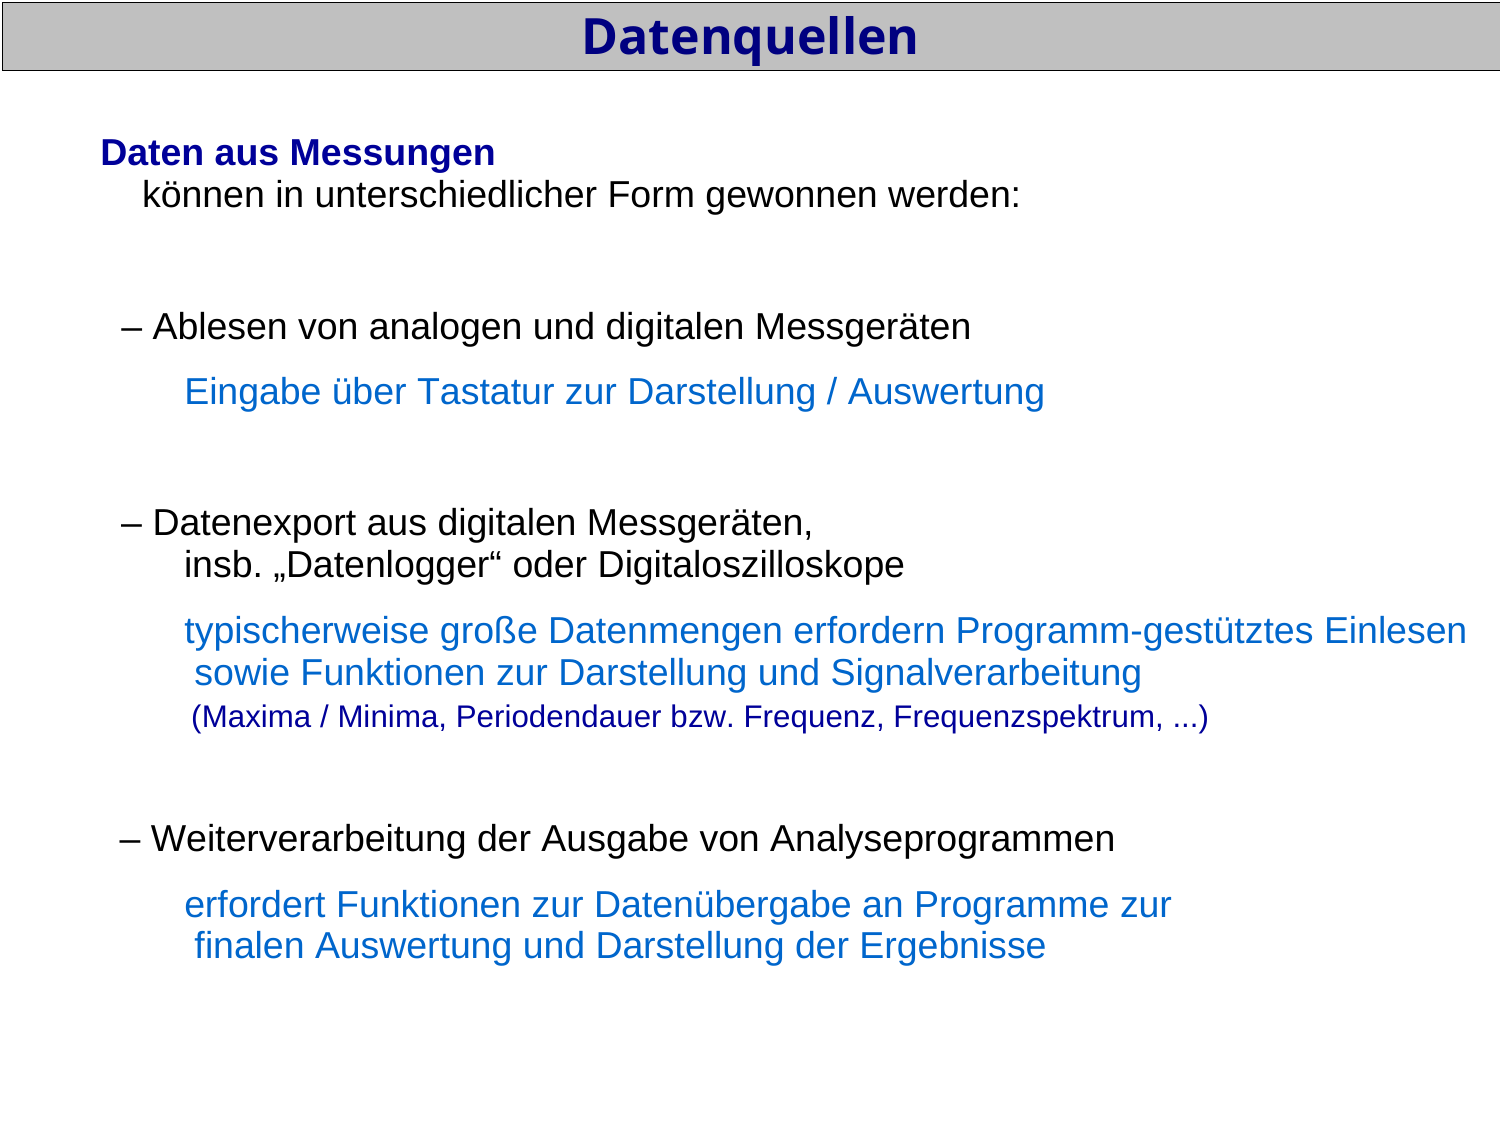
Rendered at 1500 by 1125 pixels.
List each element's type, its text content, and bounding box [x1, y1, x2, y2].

title Datenquellen [110, 0, 1392, 77]
text_box Daten aus Messungen können in unterschiedlicher Form gewonnen werden: – Ablesen von analogen und digitalen Messgeräten Eingabe über Tastatur zur Darstellung / Auswertung – Datenexport aus digitalen Messgeräten, insb. „Datenlogger“ oder Digitaloszilloskope typischerweise große Datenmengen erfordern Programm-gestütztes Einlesen sowie Funktionen zur Darstellung und Signalverarbeitung (Maxima / Minima, Periodendauer bzw. Frequenz, Frequenzspektrum, ...) – Weiterverarbeitung der Ausgabe von Analyseprogrammen erfordert Funktionen zur Datenübergabe an Programme zur finalen Auswertung und Darstellung der Ergebnisse [85, 124, 1483, 1041]
